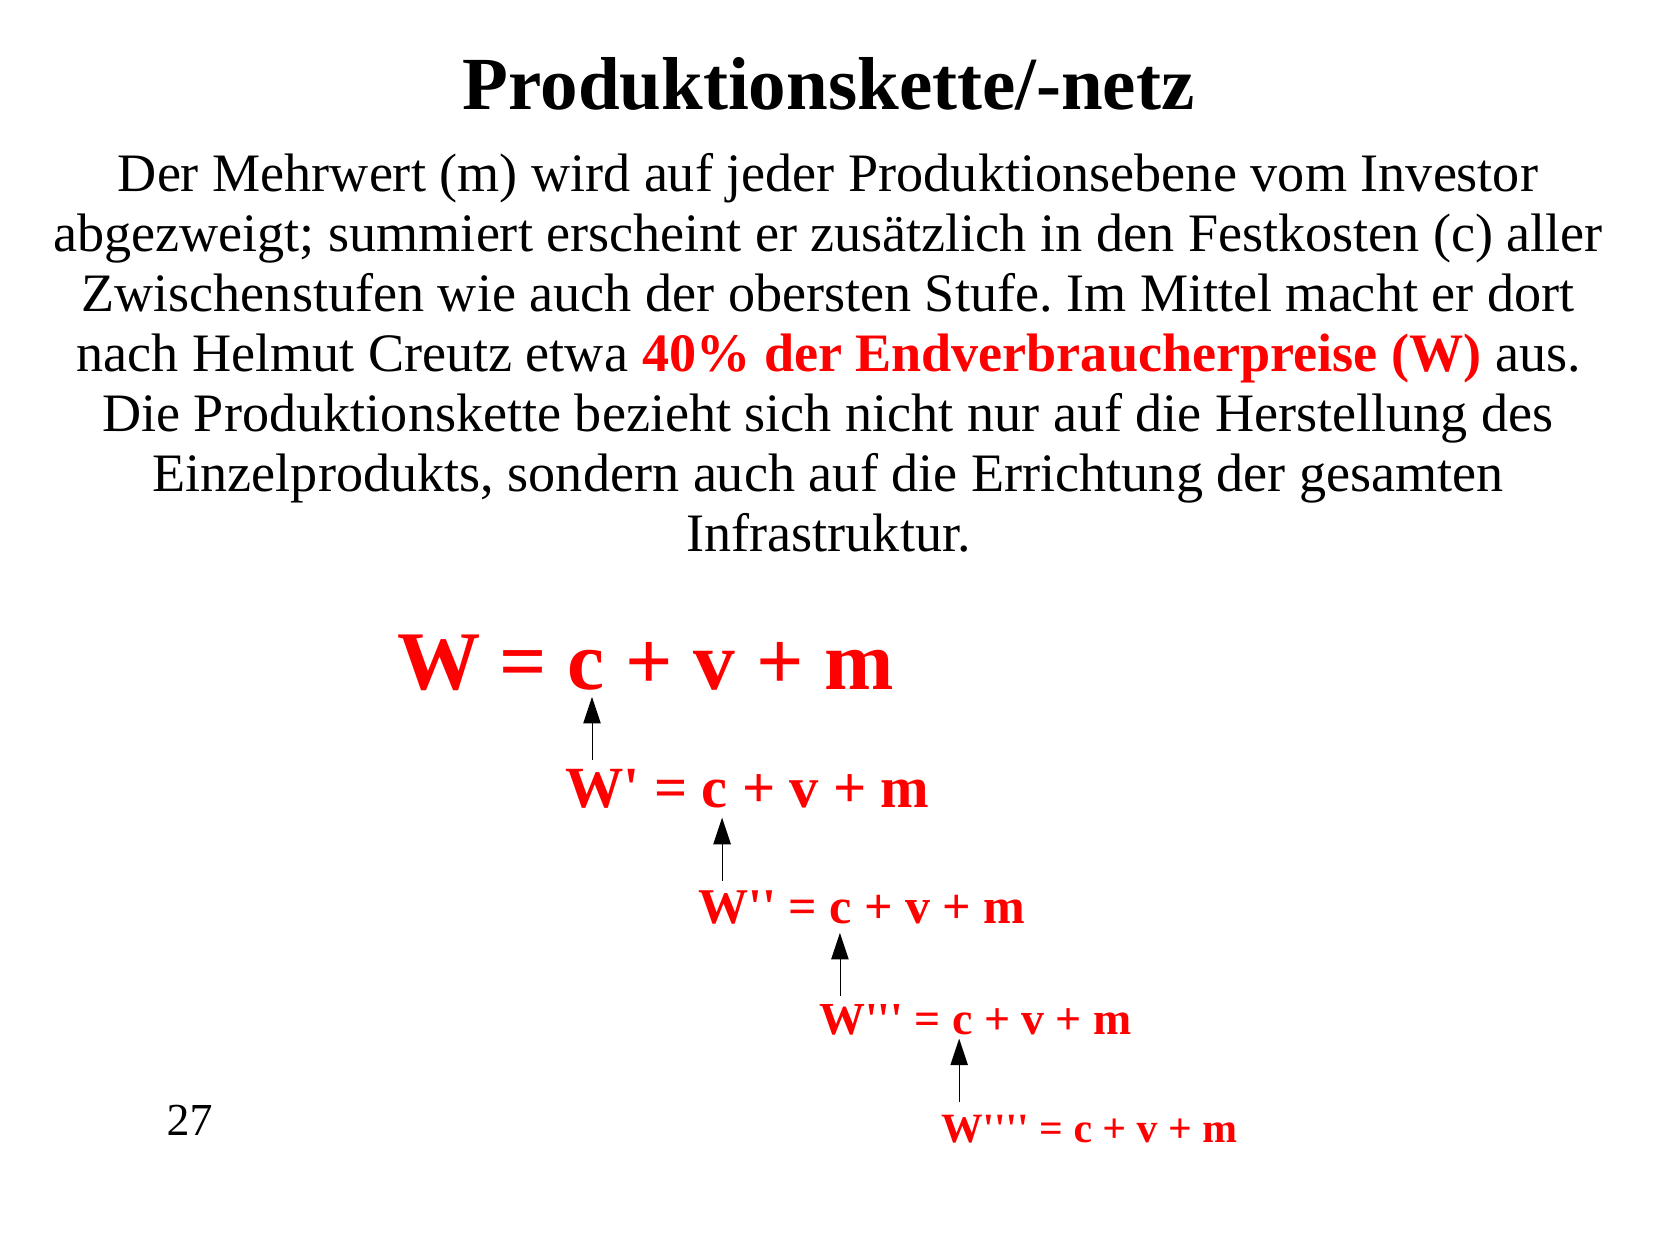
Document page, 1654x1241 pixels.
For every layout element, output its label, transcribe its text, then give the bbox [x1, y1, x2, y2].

text_box W = c + v + m [382, 608, 1004, 733]
text_box <Foliennummer> [14, 1087, 366, 1158]
text_box W''' = c + v + m [804, 986, 1160, 1058]
text_box Produktionskette/-netz Der Mehrwert (m) wird auf jeder Produktionsebene vom Investor abgezweigt; summiert erscheint er zusätzlich in den Festkosten (c) aller Zwischenstufen wie auch der obersten Stufe. Im Mittel macht er dort nach Helmut Creutz etwa 40% der Endverbraucherpreise (W) aus. Die Produktionskette bezieht sich nicht nur auf die Herstellung des Einzelprodukts, sondern auch auf die Errichtung der gesamten Infrastruktur. [36, 35, 1622, 580]
text_box W' = c + v + m [550, 748, 966, 836]
text_box W'''' = c + v + m [926, 1098, 1262, 1165]
text_box W'' = c + v + m [683, 871, 1057, 943]
